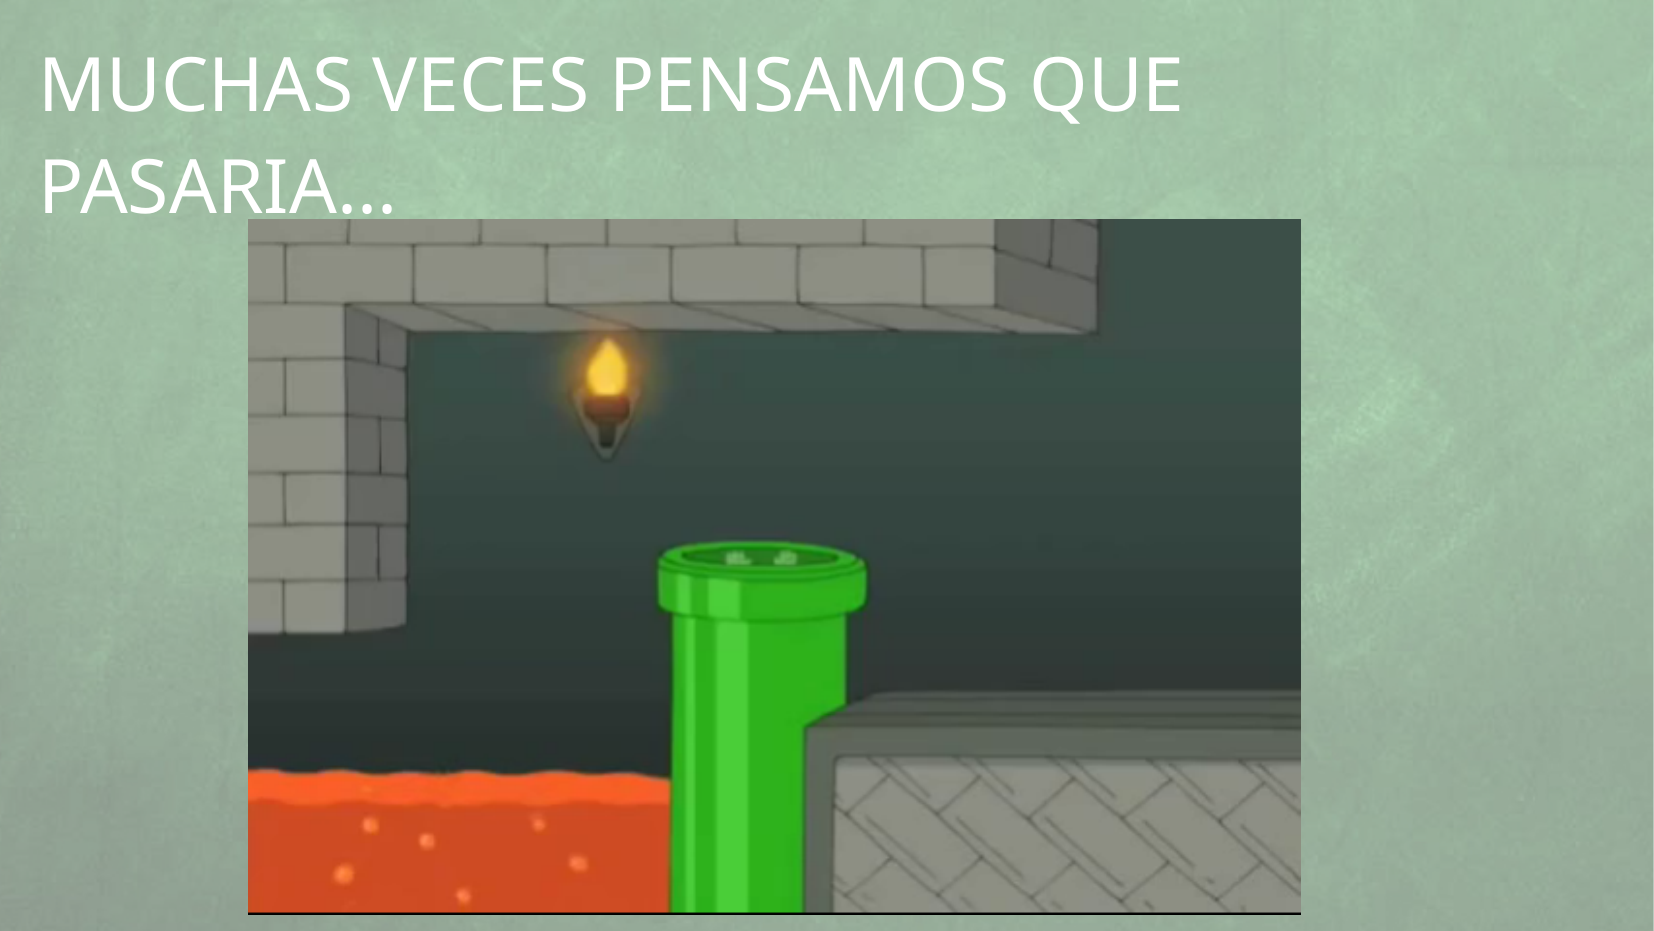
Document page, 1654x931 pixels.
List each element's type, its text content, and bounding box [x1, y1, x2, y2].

text_box MUCHAS VECES PENSAMOS QUE PASARIA... [23, 23, 1548, 234]
text_box [248, 234, 1302, 916]
